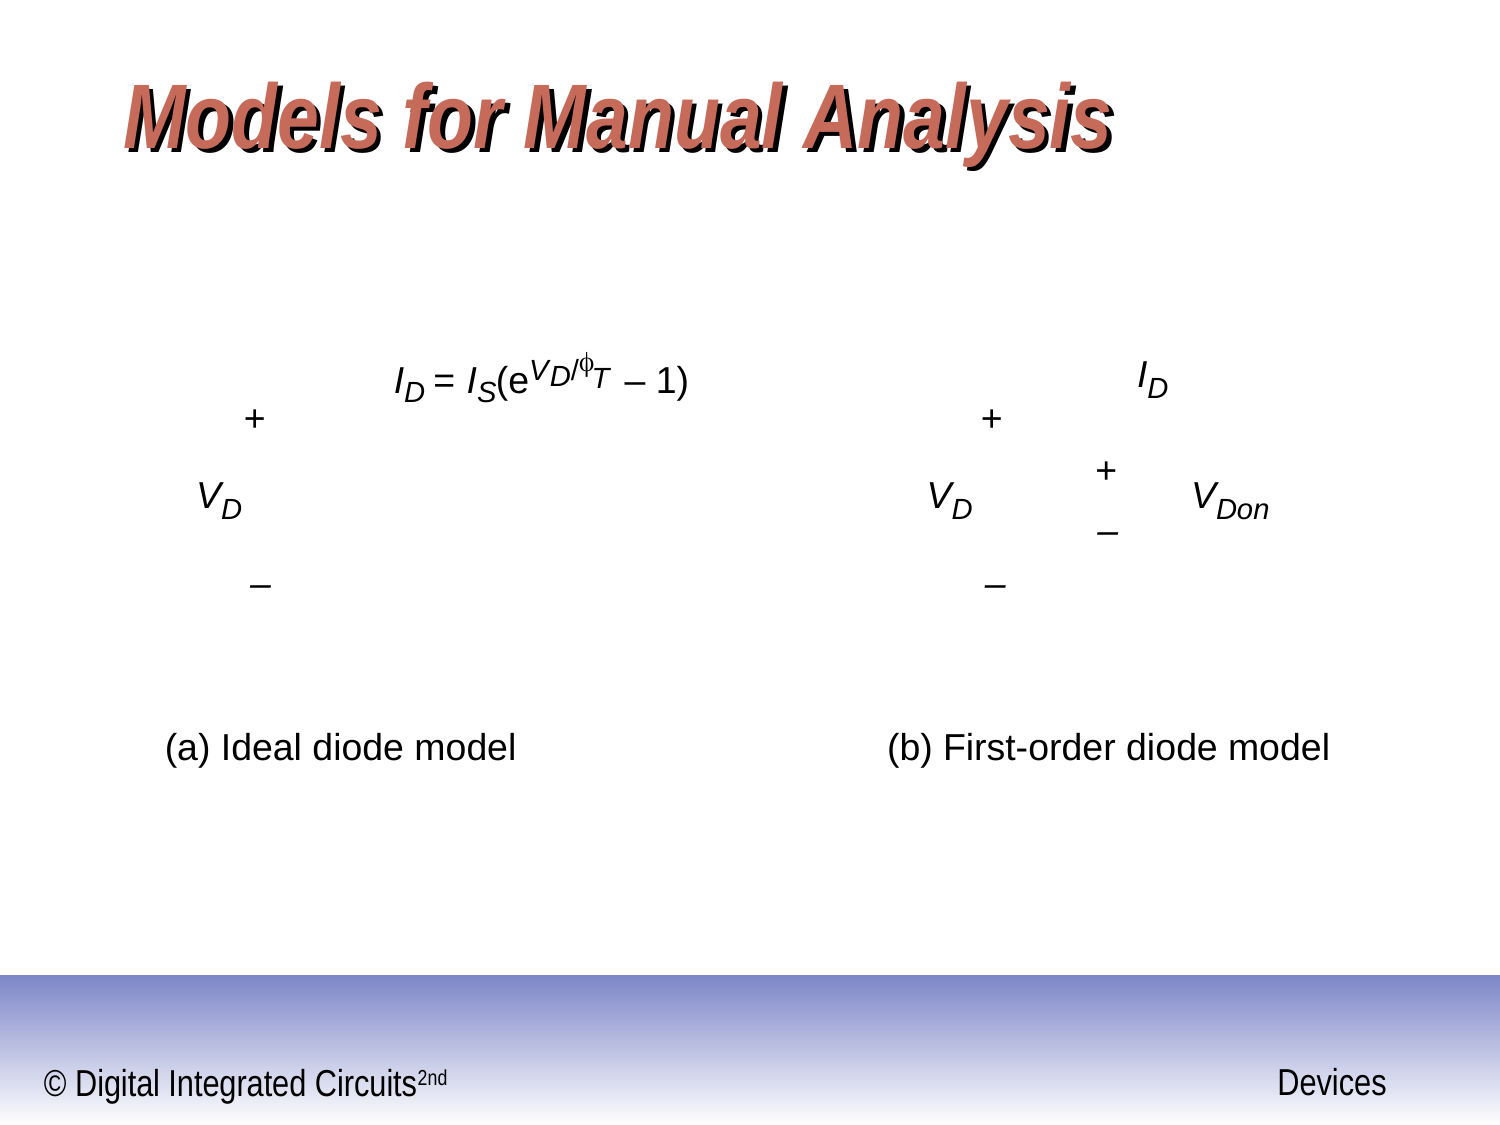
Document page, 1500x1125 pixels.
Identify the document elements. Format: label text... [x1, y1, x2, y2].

title Models for Manual Analysis [108, 49, 1384, 175]
picture [162, 349, 1337, 775]
